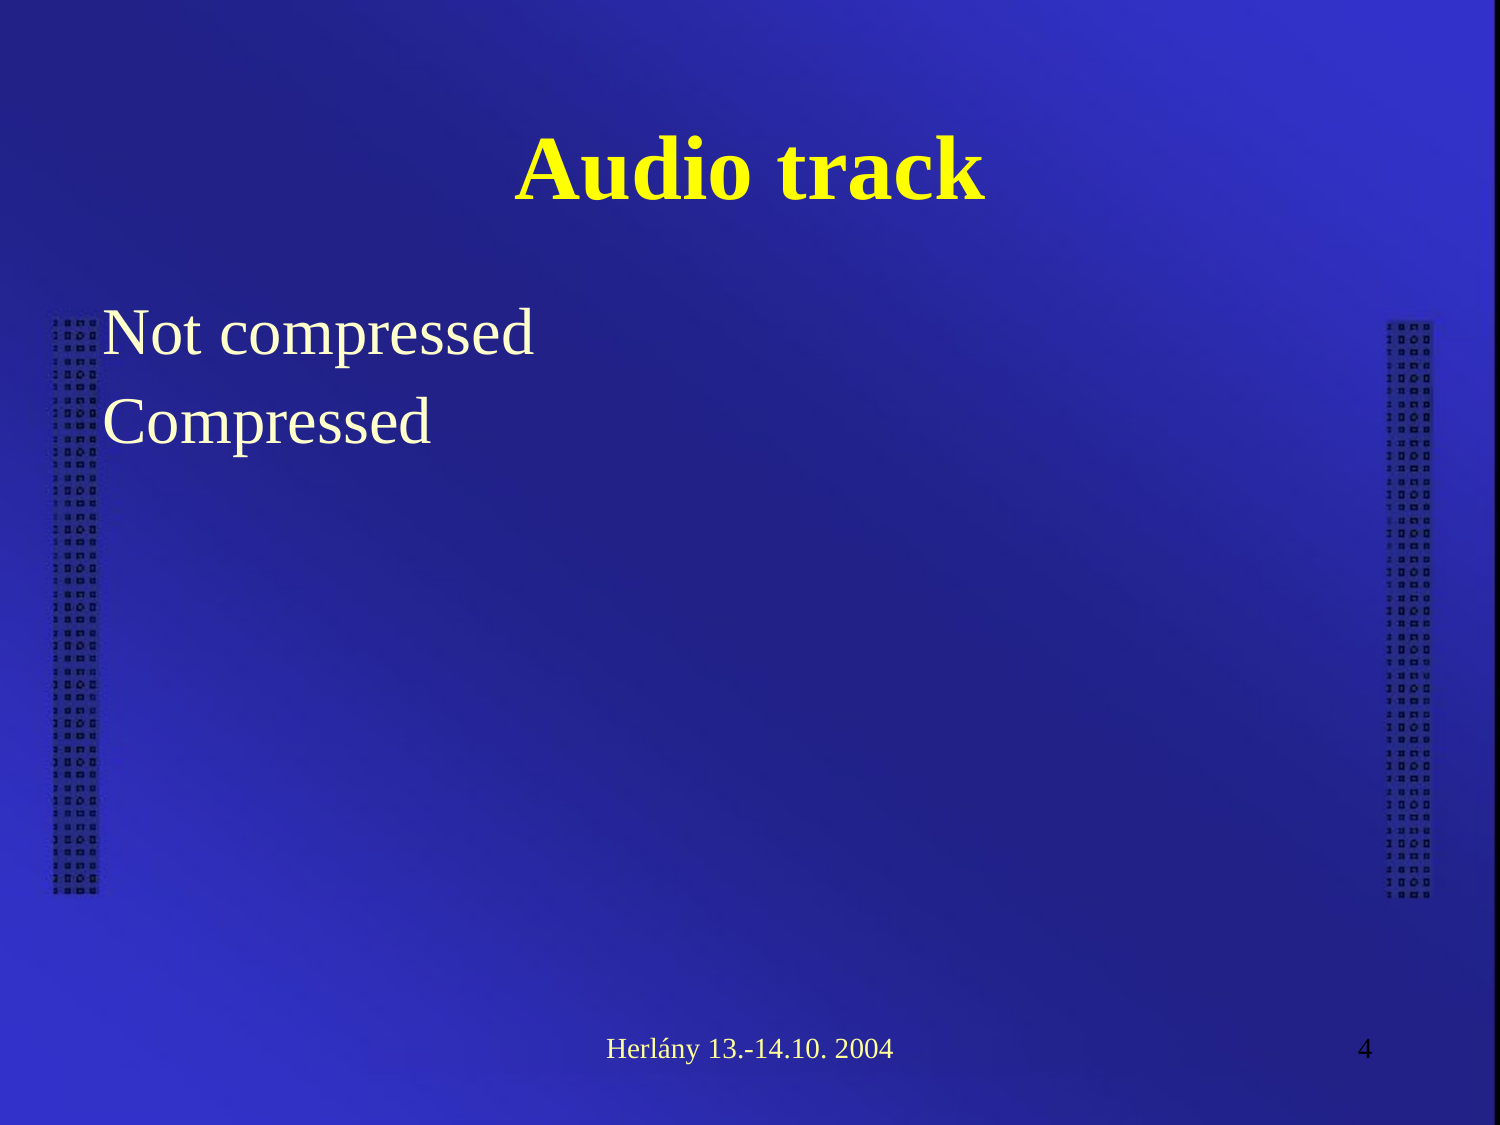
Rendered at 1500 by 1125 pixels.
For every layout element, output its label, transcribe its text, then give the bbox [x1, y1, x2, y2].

text_box Herlány 13.-14.10. 2004 [512, 1024, 988, 1073]
picture [0, 0, 1500, 1125]
title Audio track [112, 74, 1388, 263]
text_box 20 [1074, 1024, 1388, 1073]
list Not compressed Compressed [87, 287, 1438, 988]
